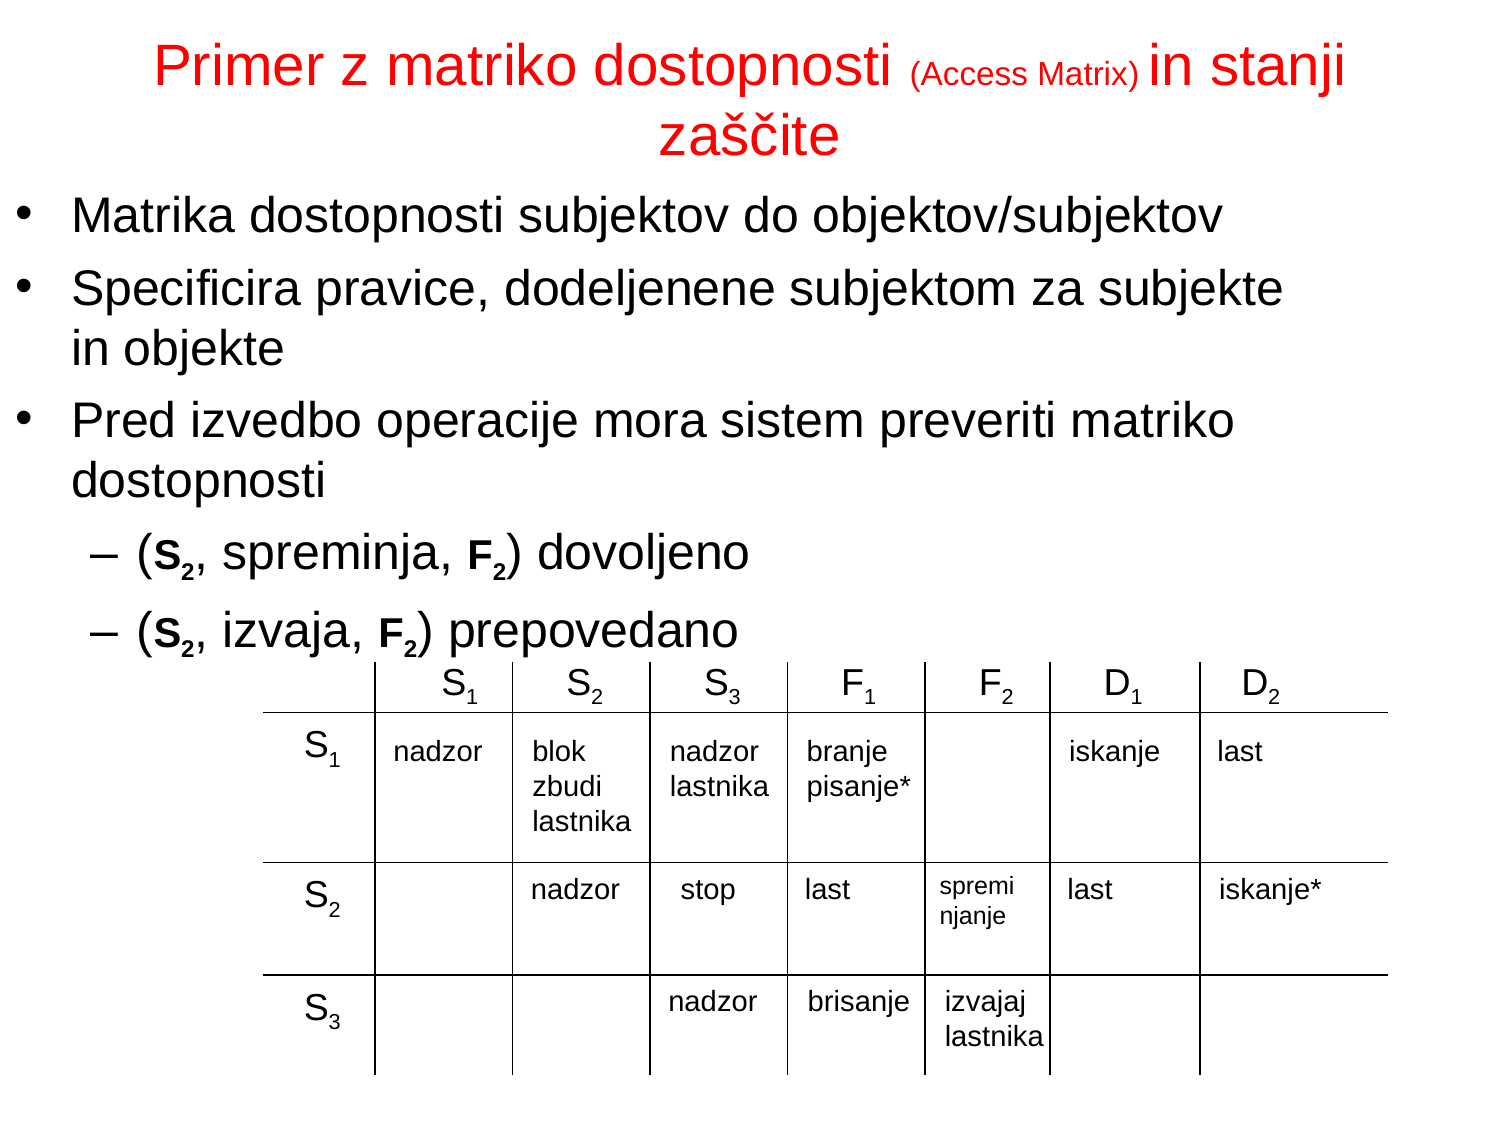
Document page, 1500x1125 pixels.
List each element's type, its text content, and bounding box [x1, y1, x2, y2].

text_box D2 [1248, 672, 1263, 692]
text_box last [790, 862, 866, 913]
text_box izvajaj lastnika [930, 974, 1060, 1061]
text_box S2 [551, 671, 619, 712]
text_box blok zbudi lastnika [517, 724, 647, 846]
text_box S3 [288, 976, 356, 1042]
text_box D2 [1226, 671, 1296, 712]
text_box S3 [688, 713, 756, 717]
text_box S2 [551, 713, 619, 717]
text_box brisanje [792, 974, 926, 1026]
text_box iskanje [1054, 724, 1176, 776]
text_box D1 [1110, 672, 1125, 692]
text_box F2 [963, 671, 1029, 712]
text_box spreminjanje [924, 862, 1038, 938]
text_box D1 [1088, 713, 1158, 717]
text_box D1 [1088, 671, 1158, 712]
text_box iskanje* [1204, 862, 1337, 913]
text_box D2 [1226, 713, 1296, 717]
text_box branje pisanje* [791, 724, 926, 811]
text_box F2 [963, 713, 1029, 717]
text_box nadzor [516, 862, 636, 913]
text_box nadzor lastnika [654, 724, 785, 811]
text_box S1 [288, 713, 356, 780]
text_box stop [665, 862, 752, 913]
text_box last [1052, 862, 1129, 913]
text_box last [1202, 724, 1279, 776]
text_box F1 [826, 713, 892, 717]
title Primer z matriko dostopnosti (Access Matrix) in stanji zaščite [75, 20, 1426, 176]
text_box S3 [688, 671, 756, 712]
text_box S2 [288, 863, 356, 930]
text_box F1 [826, 671, 892, 712]
text_box nadzor [378, 724, 498, 776]
list Matrika dostopnosti subjektov do objektov/subjektov Specificira pravice, dodeljenene subjektom za subjekte in objekte Pred izvedbo operacije mora sistem preveriti matriko dostopnosti (S2, spreminja, F2) dovoljeno (S2, izvaja, F2) prepovedano [0, 174, 1325, 671]
text_box S1 [426, 671, 494, 712]
text_box nadzor [653, 974, 773, 1026]
text_box S1 [426, 713, 494, 717]
